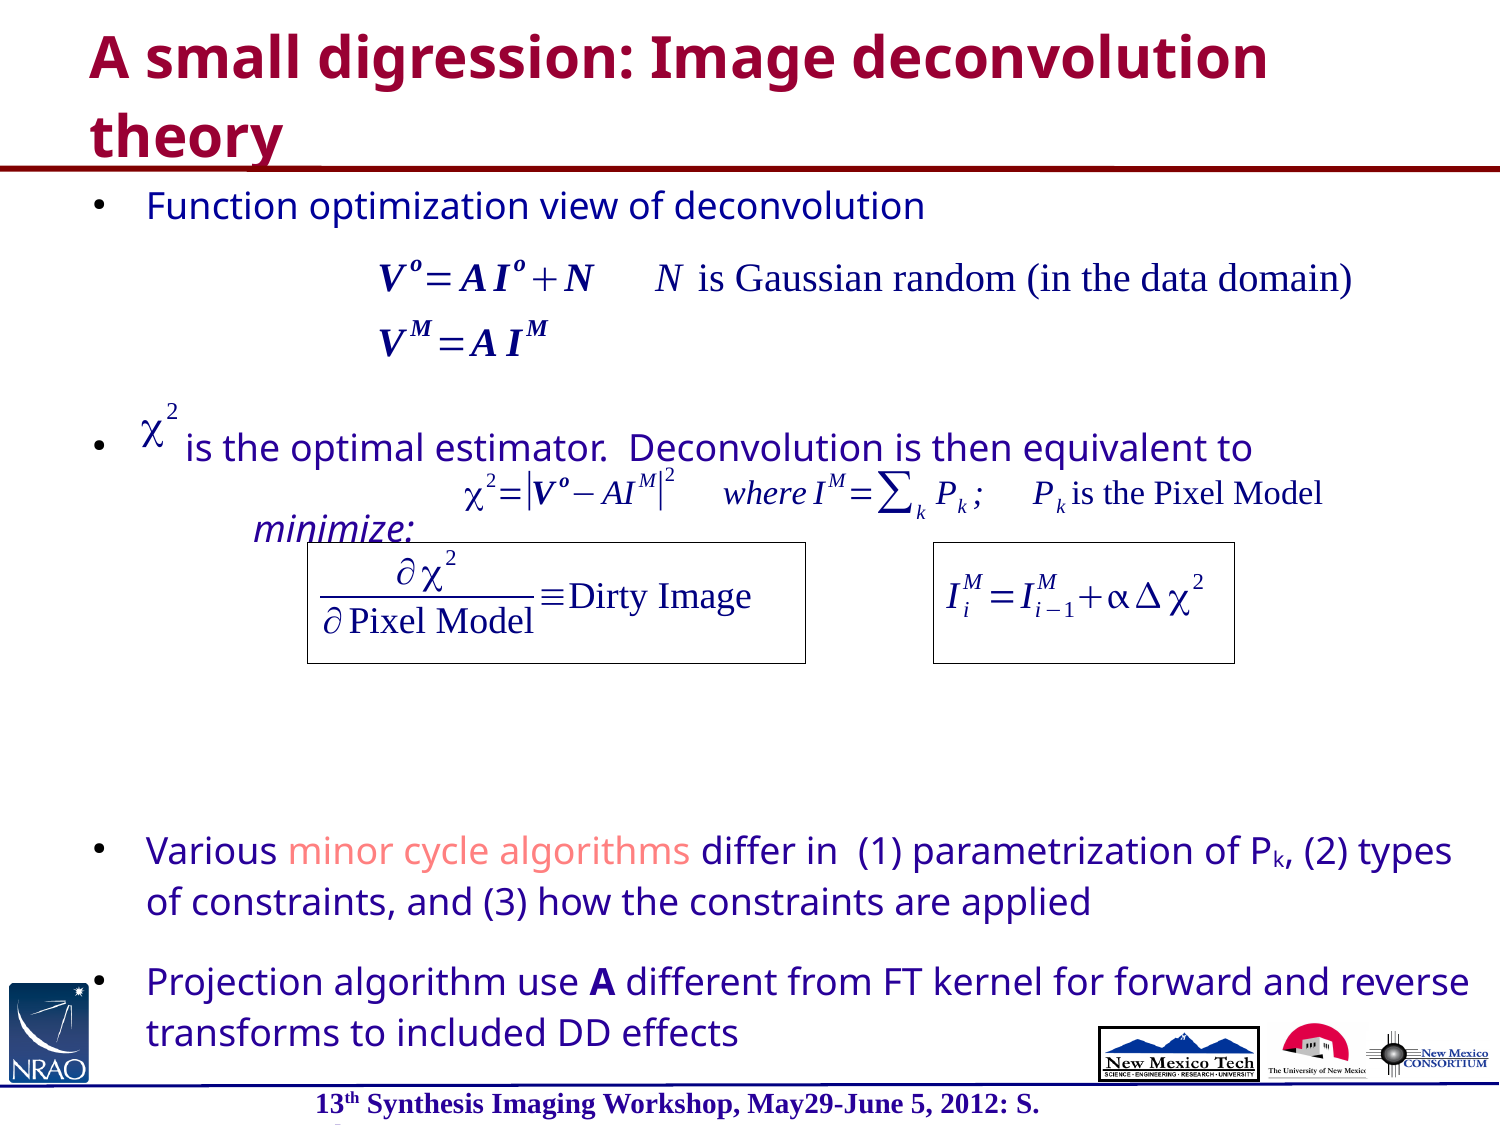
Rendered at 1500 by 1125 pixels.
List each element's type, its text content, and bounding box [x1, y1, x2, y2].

picture [0, 0, 1500, 166]
title A small digression: Image deconvolution theory [75, 33, 1464, 157]
picture [0, 172, 1500, 1125]
chart [456, 464, 1327, 525]
chart [367, 316, 557, 367]
chart [131, 399, 188, 450]
list Function optimization view of deconvolution is the optimal estimator. Deconvolution is then equivalent to minimize: Various minor cycle algorithms differ in (1) parametrization of Pk, (2) types of constraints, and (3) how the constraints are applied Projection algorithm use A different from FT kernel for forward and reverse transforms to included DD effects [75, 179, 1483, 980]
chart [308, 546, 759, 642]
picture [1101, 1029, 1257, 1079]
chart [367, 251, 1353, 302]
chart [934, 570, 1212, 623]
